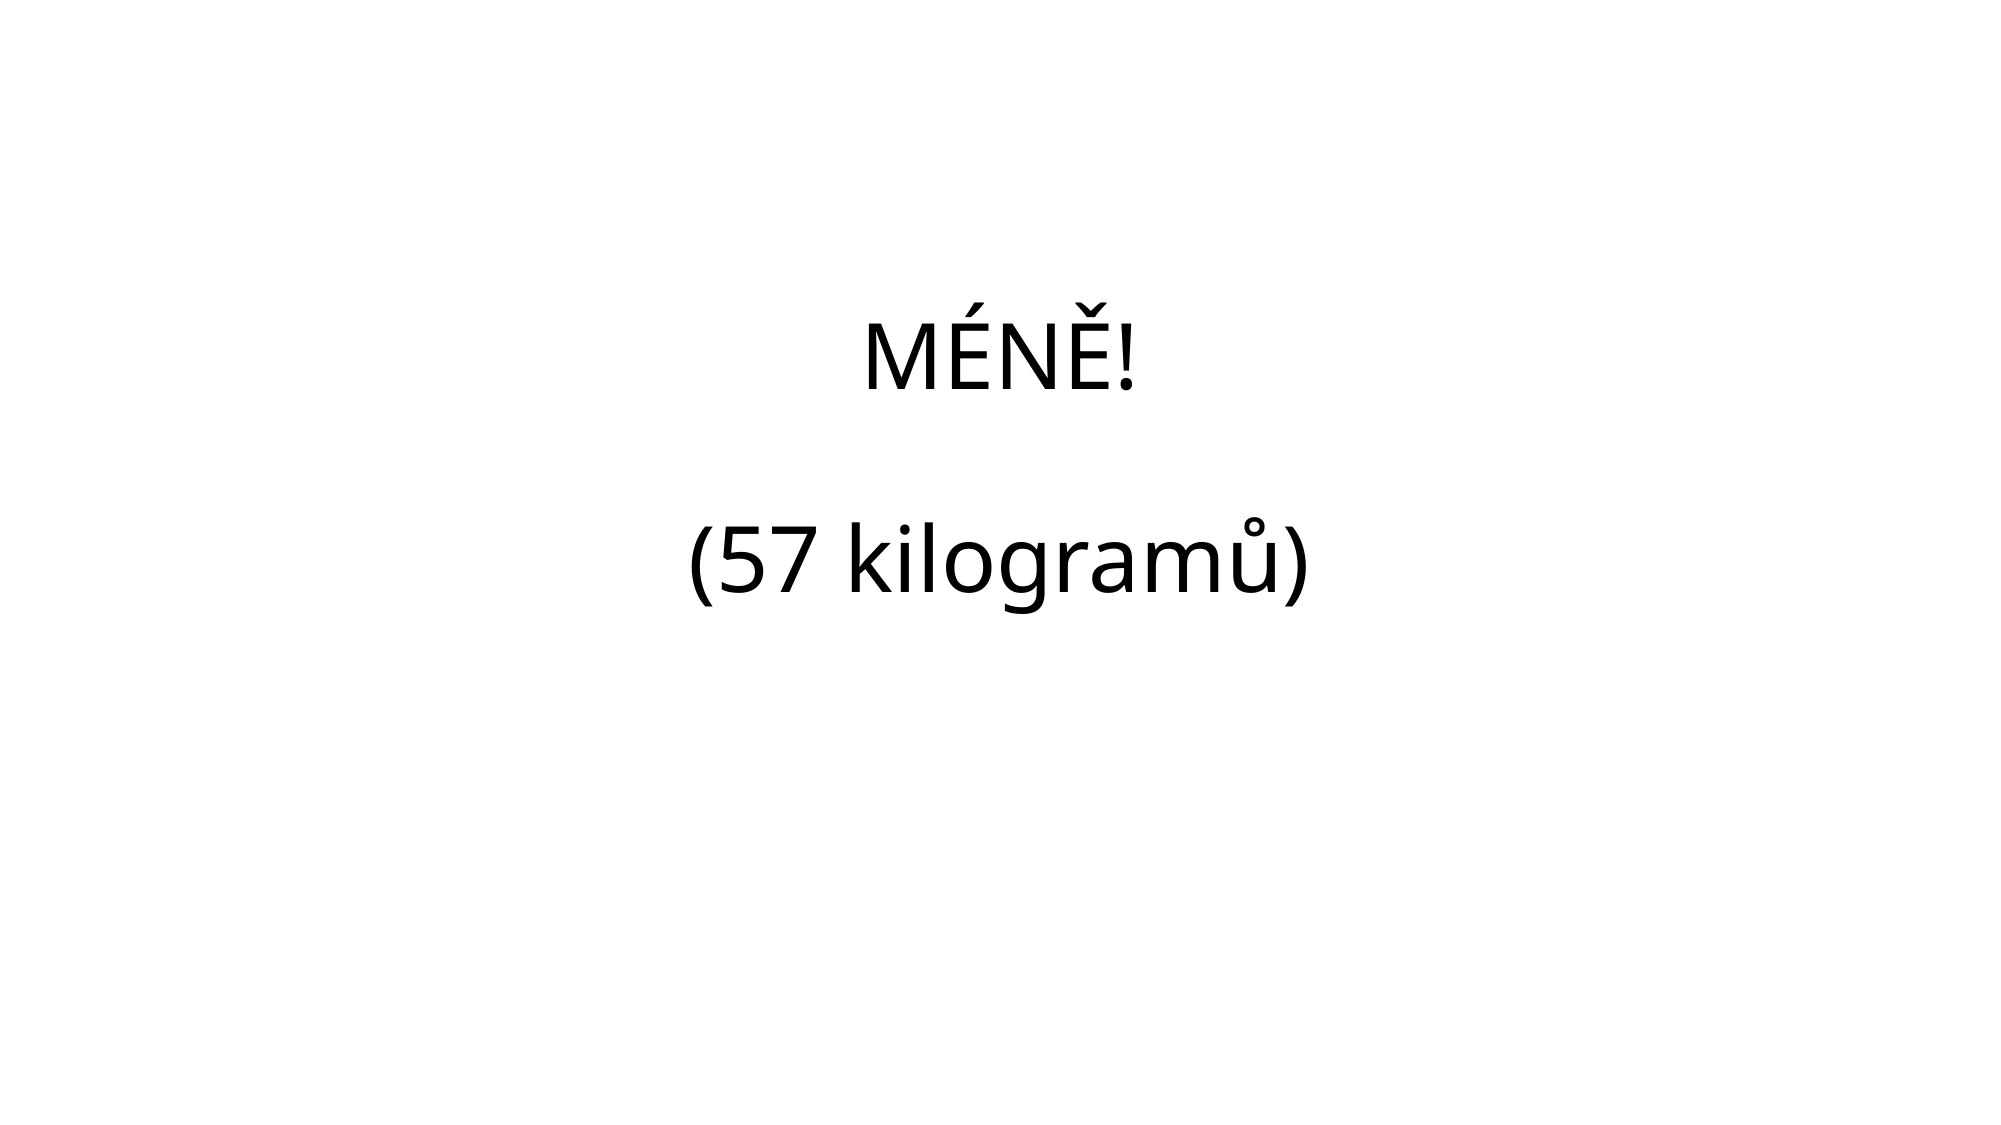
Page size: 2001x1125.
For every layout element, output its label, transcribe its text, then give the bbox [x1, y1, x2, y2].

text_box MÉNĚ! [137, 250, 1863, 469]
title (57 kilogramů) [137, 469, 1863, 672]
